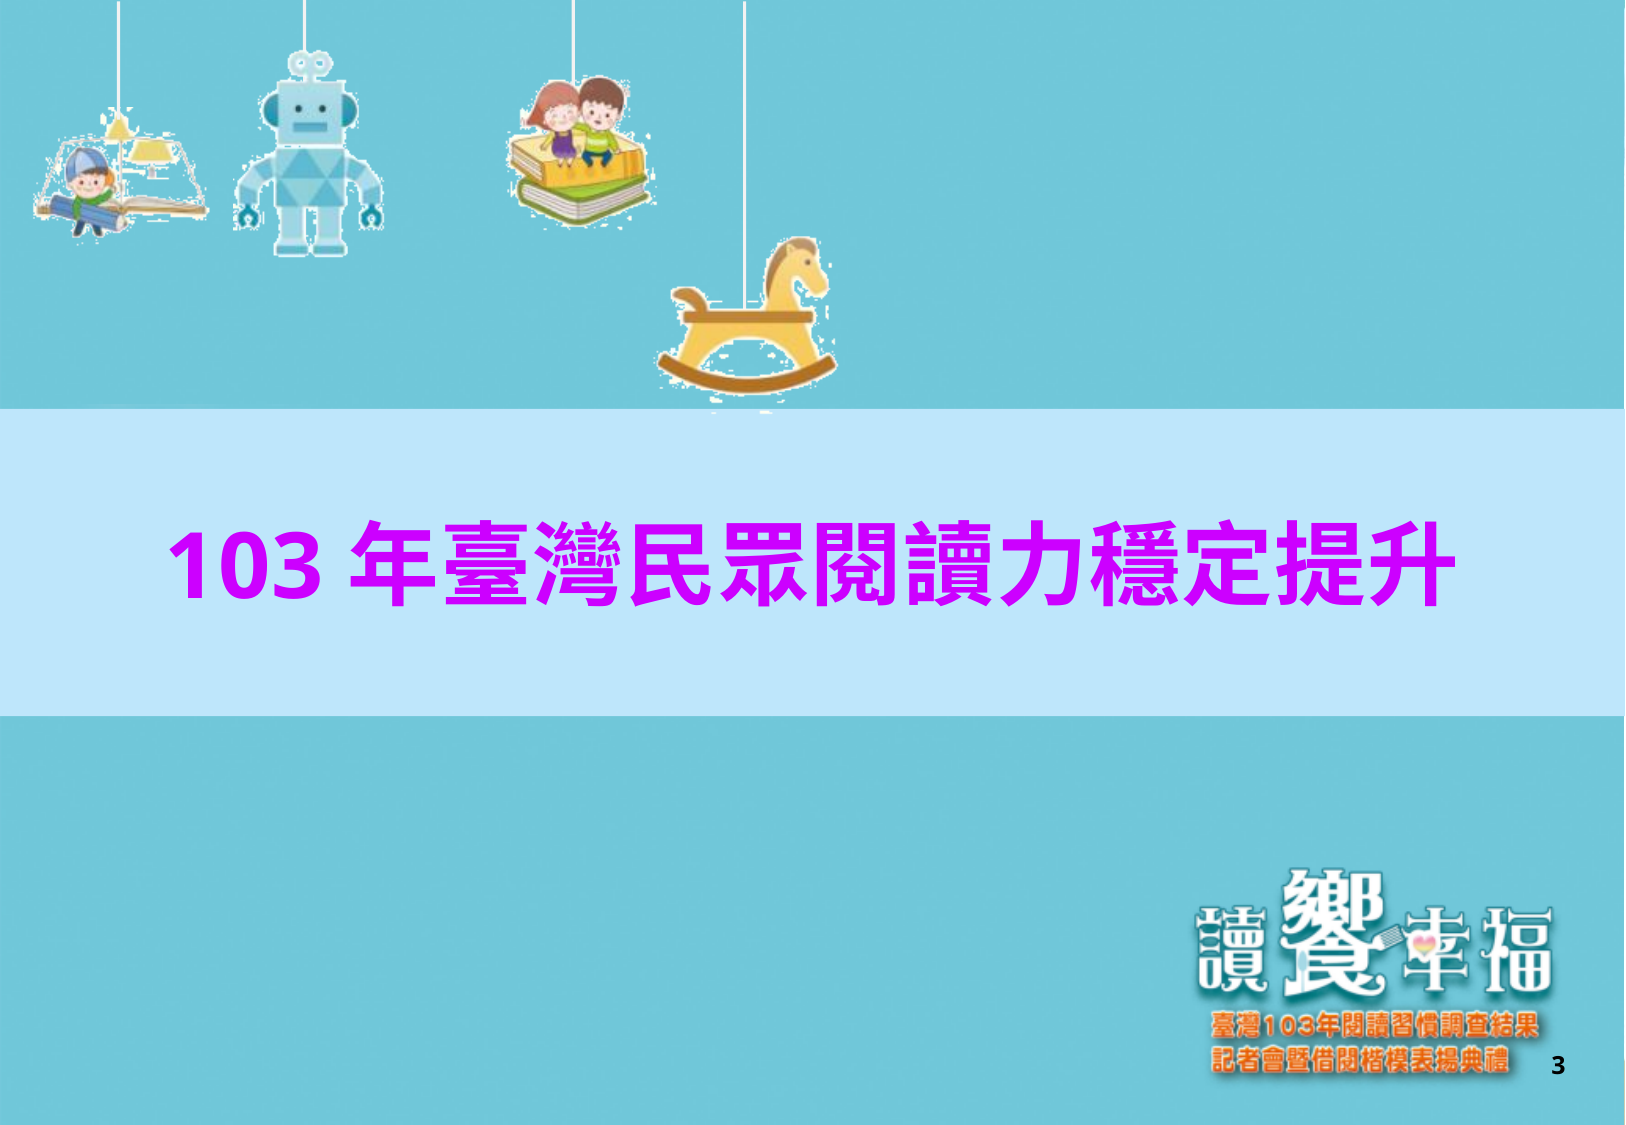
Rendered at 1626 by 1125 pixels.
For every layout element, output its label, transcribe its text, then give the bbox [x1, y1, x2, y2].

text_box 103年臺灣民眾閱讀力穩定提升 [150, 499, 1475, 625]
picture [0, 717, 1625, 1125]
picture [0, 0, 1625, 433]
text_box [0, 408, 1625, 717]
slide_number <編號> [1201, 1042, 1581, 1103]
